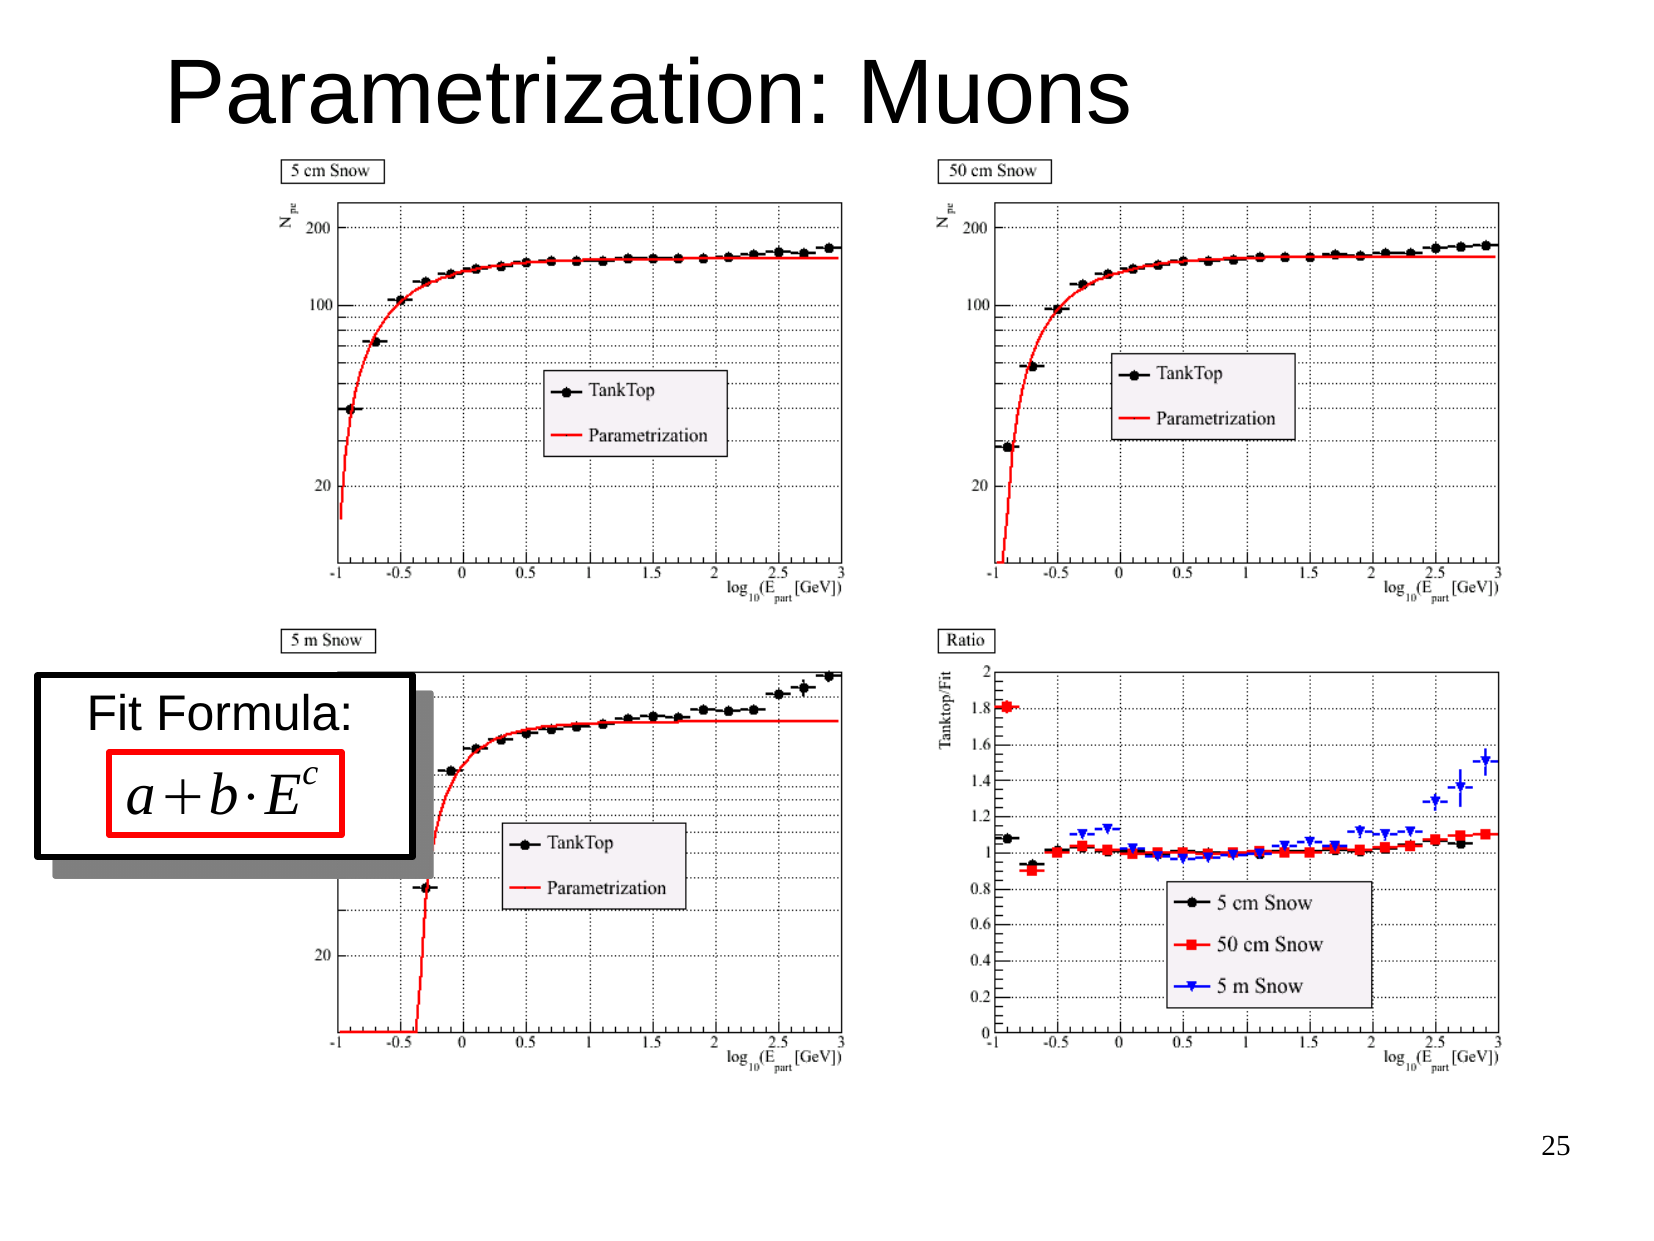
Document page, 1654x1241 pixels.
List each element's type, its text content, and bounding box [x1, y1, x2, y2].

chart [112, 755, 335, 829]
picture [262, 149, 1576, 1088]
text_box Parametrization: Muons [150, 32, 1426, 151]
text_box Fit Formula: [37, 675, 413, 858]
